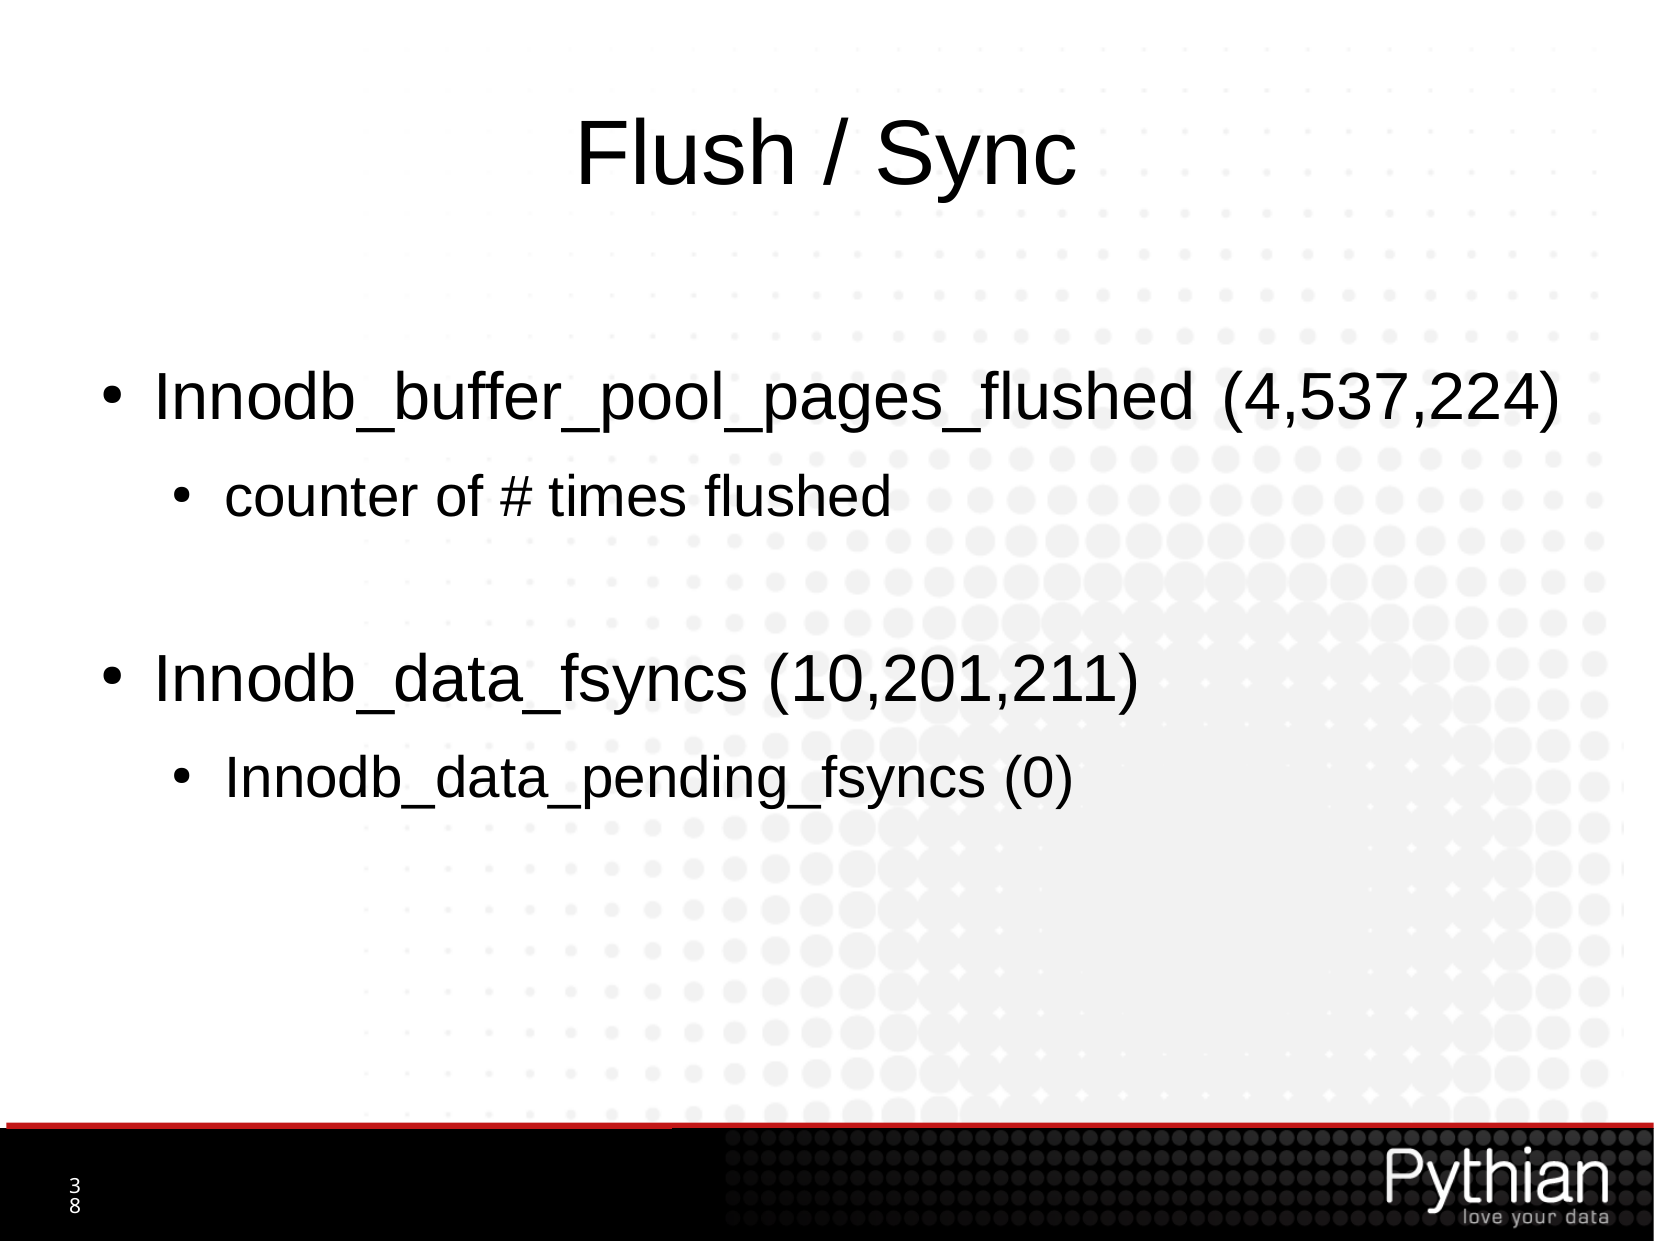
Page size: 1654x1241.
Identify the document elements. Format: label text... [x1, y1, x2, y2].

title Flush / Sync [82, 49, 1571, 254]
list Innodb_buffer_pool_pages_flushed (4,537,224) counter of # times flushed Innodb_data_fsyncs (10,201,211) Innodb_data_pending_fsyncs (0) [82, 254, 1571, 1074]
picture [672, 1128, 1654, 1241]
picture [355, 46, 1624, 1122]
